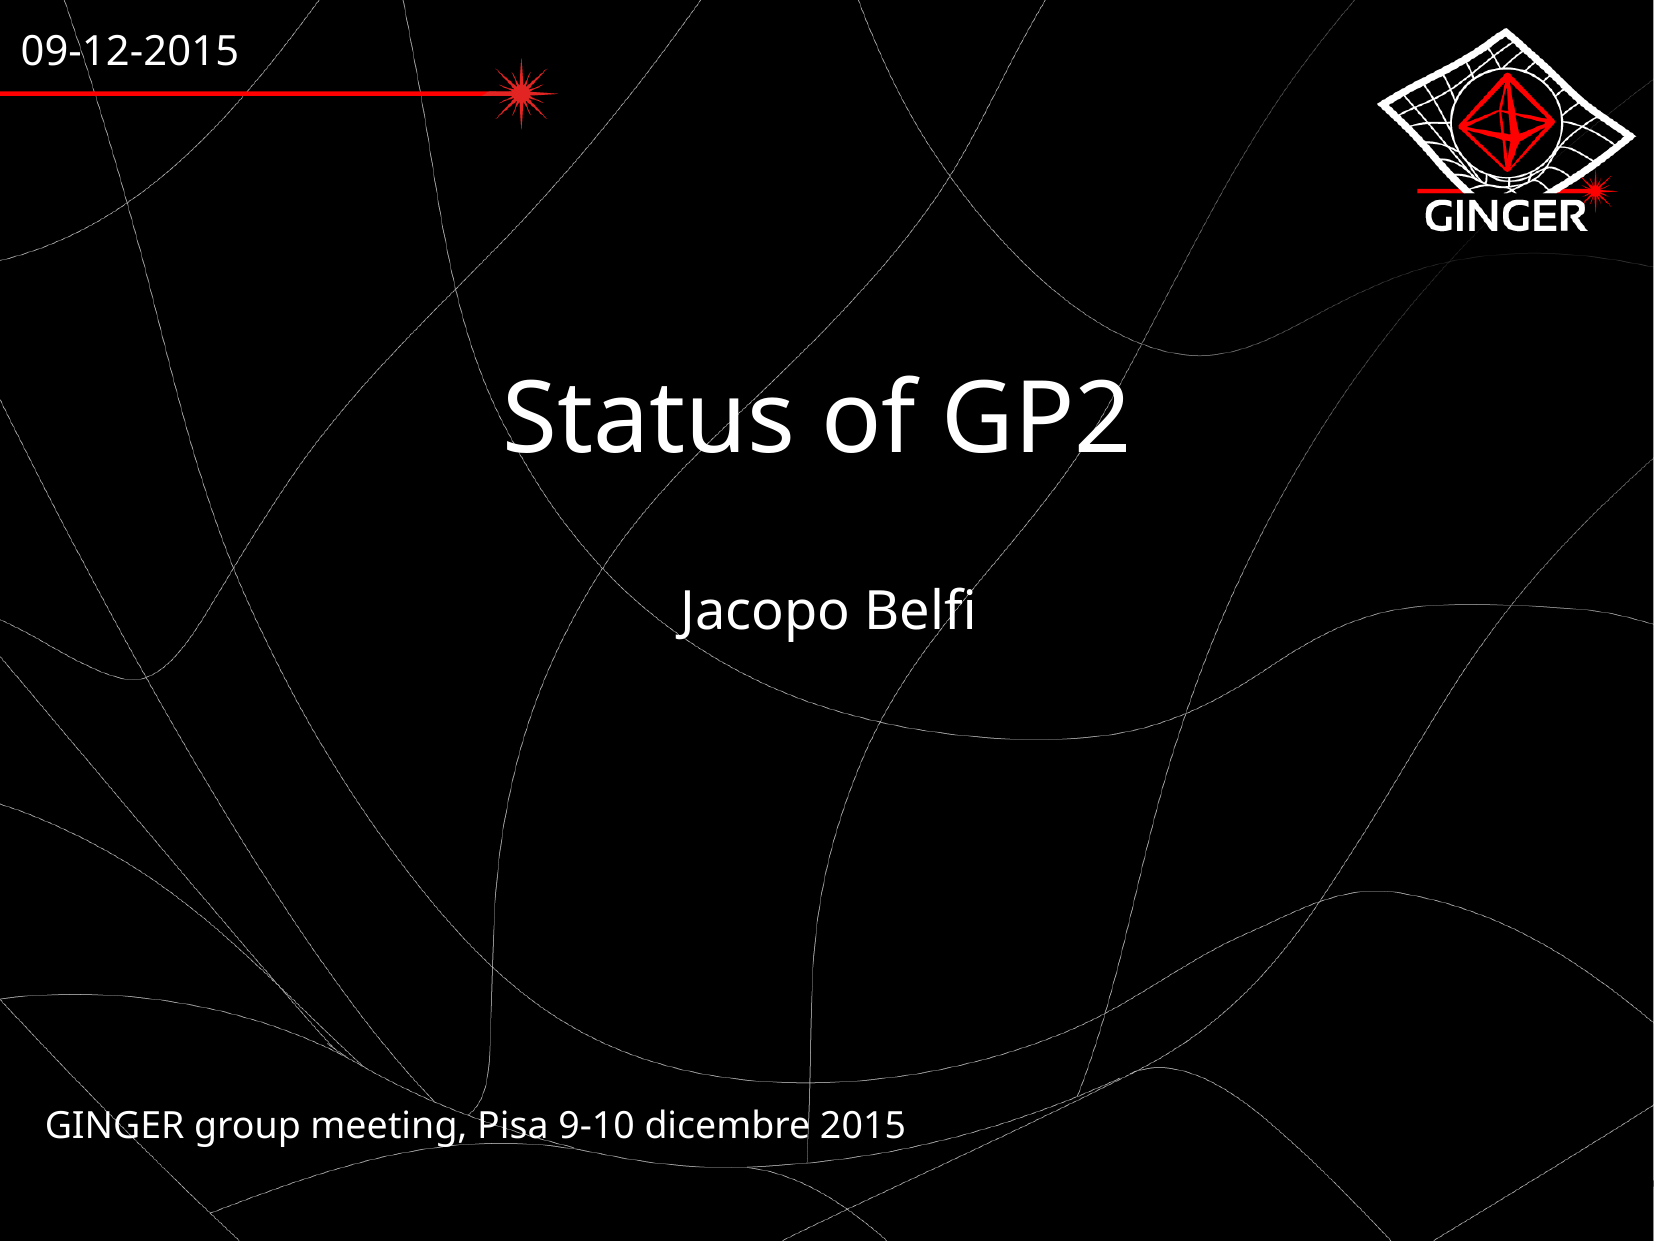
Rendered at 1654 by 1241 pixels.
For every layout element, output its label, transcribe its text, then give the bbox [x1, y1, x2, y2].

text_box Jacopo Belfi [311, 569, 1347, 646]
picture [0, 0, 1654, 1241]
text_box Status of GP2 [560, 342, 1075, 568]
text_box GINGER group meeting, Pisa 9-10 dicembre 2015 [30, 1094, 1141, 1194]
text_box 09-12-2015 [5, 17, 509, 79]
